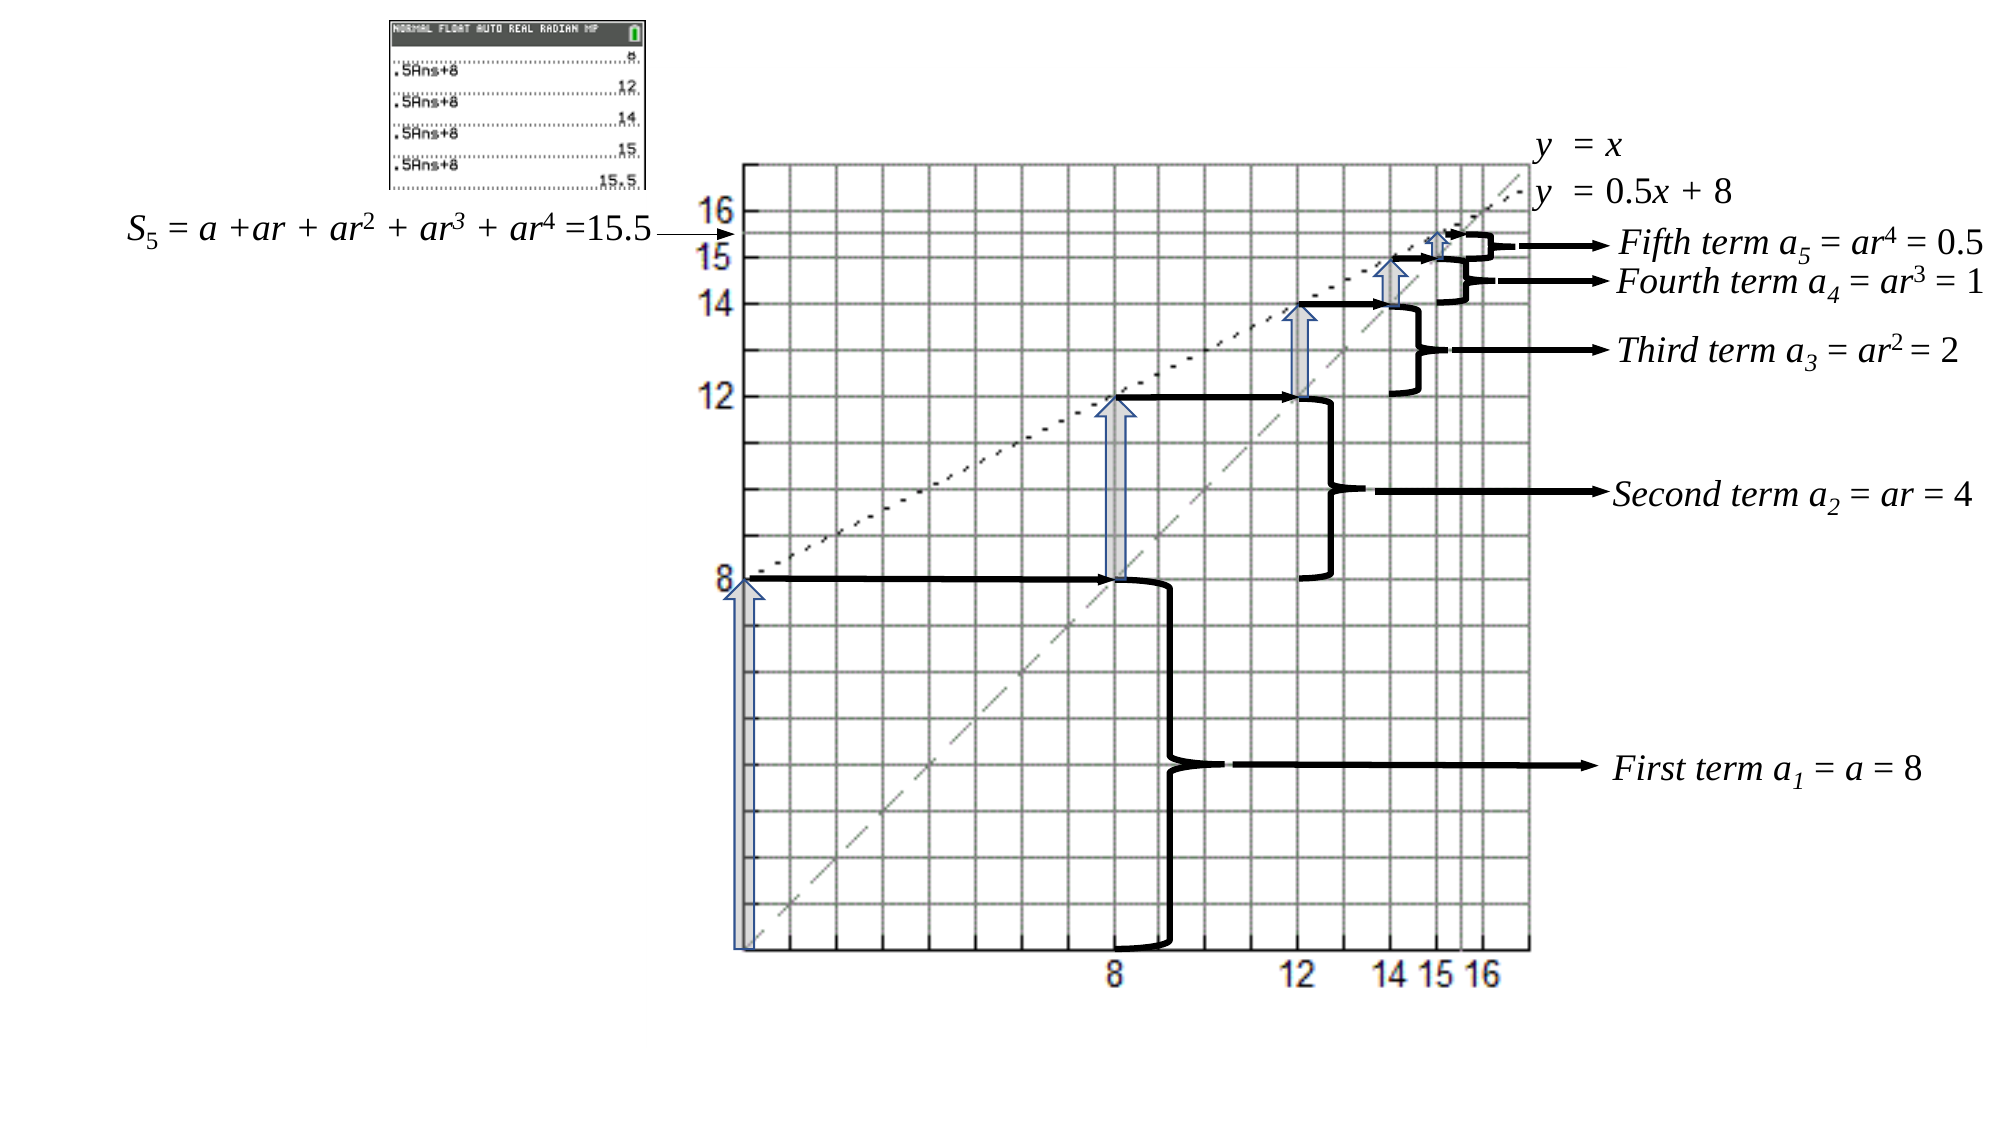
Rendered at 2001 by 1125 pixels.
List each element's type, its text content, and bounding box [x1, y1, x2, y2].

text_box [1096, 397, 1136, 580]
text_box [724, 579, 764, 950]
text_box y = 0.5x + 8 [1510, 172, 2000, 219]
text_box [1283, 305, 1316, 398]
text_box Fifth term a5 = ar4 = 0.5 [1603, 219, 2000, 248]
text_box [1374, 259, 1408, 307]
text_box [1426, 232, 1448, 259]
picture [389, 20, 1627, 1048]
text_box Second term a2 = ar = 4 [1597, 461, 2000, 522]
text_box First term a1 = a = 8 [1597, 735, 2000, 796]
text_box Fourth term a4 = ar3 = 1 [1601, 248, 2000, 310]
text_box y = x [1510, 111, 2000, 172]
text_box S5 = a +ar + ar2 + ar3 + ar4 =15.5 [112, 195, 833, 257]
text_box Third term a3 = ar2 = 2 [1601, 317, 2000, 378]
